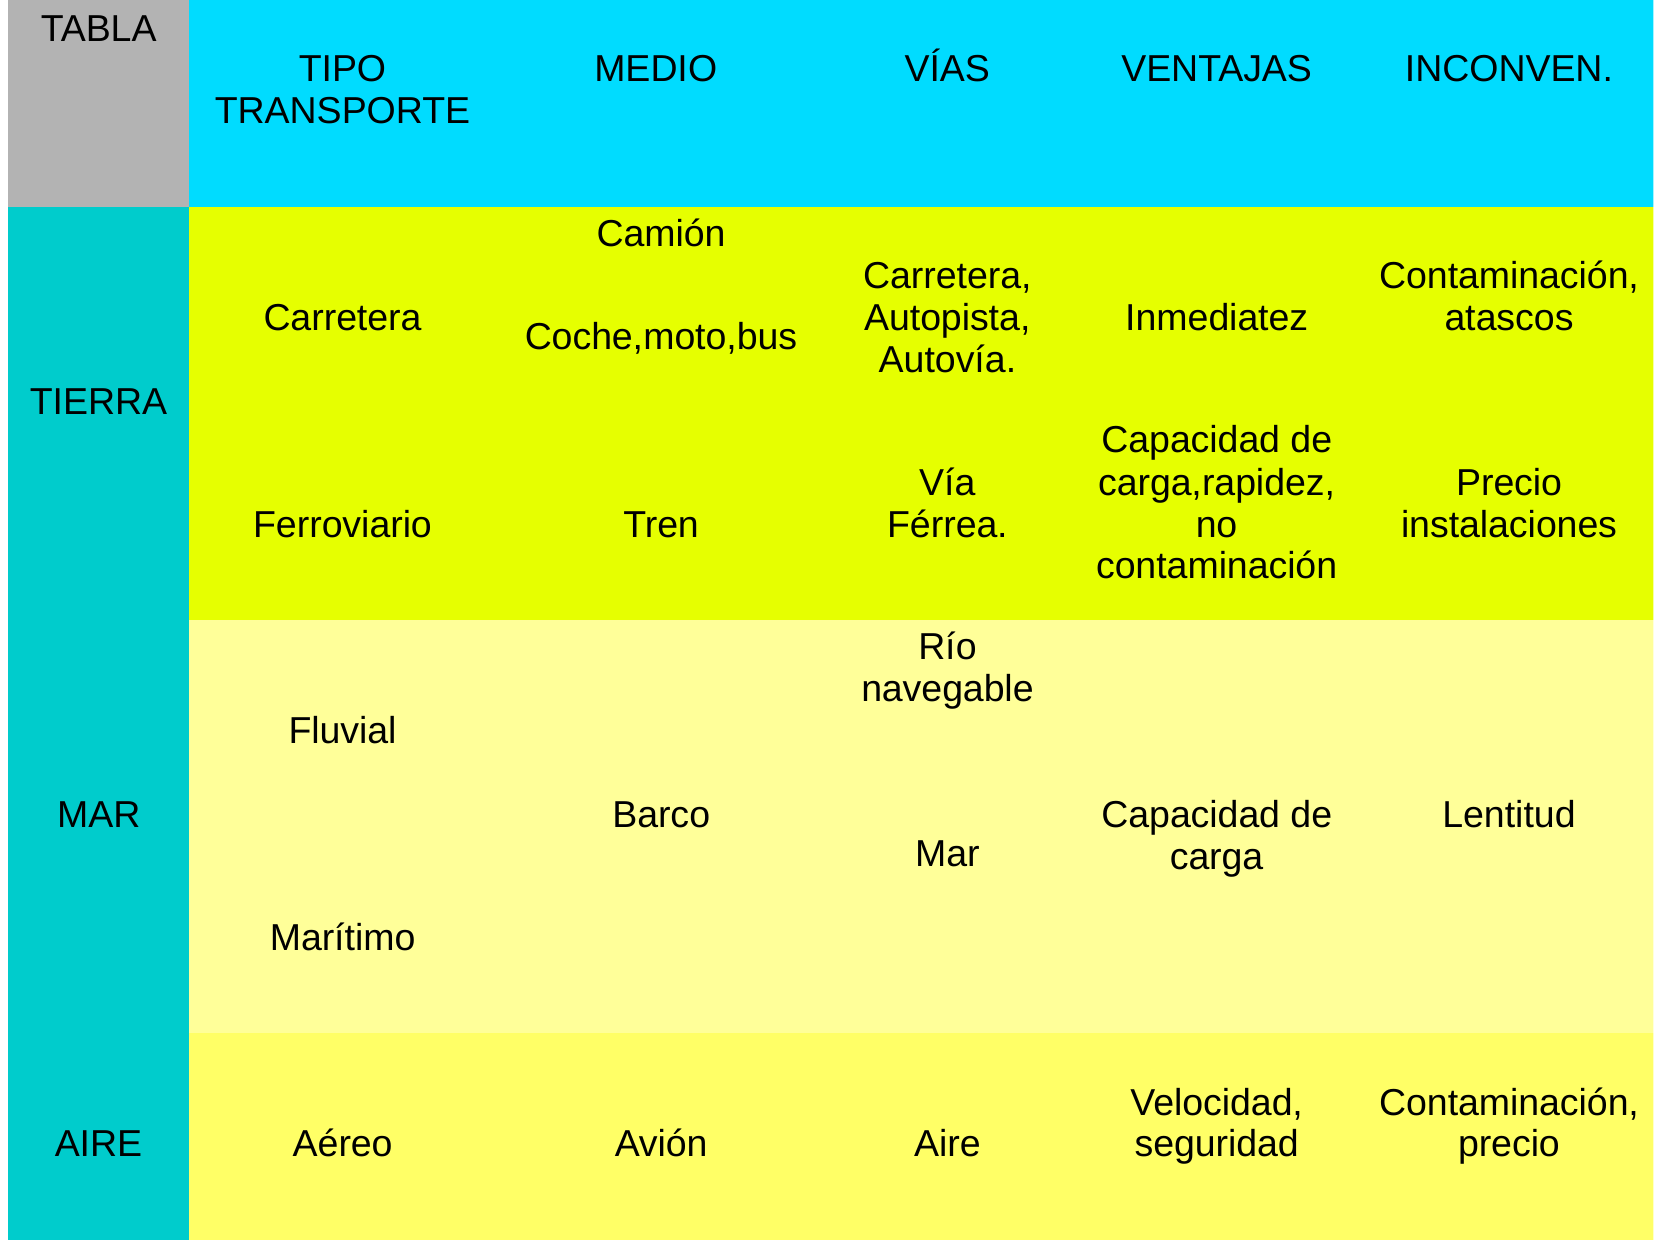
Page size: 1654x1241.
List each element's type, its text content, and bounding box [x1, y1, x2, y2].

table_cell Tren [496, 413, 826, 620]
table_cell Carretera, Autopista, Autovía. [826, 207, 1069, 413]
table_cell Fluvial [189, 620, 496, 826]
table_header TABLA [8, 0, 189, 207]
table_header INCONVEN. [1365, 0, 1654, 207]
table_cell Aire [826, 1033, 1069, 1240]
table_cell Capacidad de carga [1069, 620, 1365, 1033]
table_cell Vía Férrea. [826, 413, 1069, 620]
table_cell Avión [496, 1033, 826, 1240]
table_cell Río navegable [826, 620, 1069, 826]
table_header VENTAJAS [1069, 0, 1365, 207]
table_cell Aéreo [189, 1033, 496, 1240]
table_cell MAR [8, 620, 189, 1033]
table_cell Capacidad de carga,rapidez, no contaminación [1069, 413, 1365, 620]
table_cell Ferroviario [189, 413, 496, 620]
table_header VÍAS [826, 0, 1069, 207]
table_cell Velocidad, seguridad [1069, 1033, 1365, 1240]
table_cell Mar [826, 826, 1069, 1033]
table_header MEDIO [496, 0, 826, 207]
table_cell Inmediatez [1069, 207, 1365, 413]
table_cell Contaminación,precio [1365, 1033, 1654, 1240]
table_cell AIRE [8, 1033, 189, 1240]
table_cell Marítimo [189, 826, 496, 1033]
table_cell Lentitud [1365, 620, 1654, 1033]
table_header TIPO TRANSPORTE [189, 0, 496, 207]
table_cell Coche,moto,bus [496, 310, 826, 413]
table_cell Barco [496, 620, 826, 1033]
table_cell Camión [496, 207, 826, 310]
table_cell Precio instalaciones [1365, 413, 1654, 620]
table_cell TIERRA [8, 207, 189, 620]
table_cell Contaminación,atascos [1365, 207, 1654, 413]
table_cell Carretera [189, 207, 496, 413]
